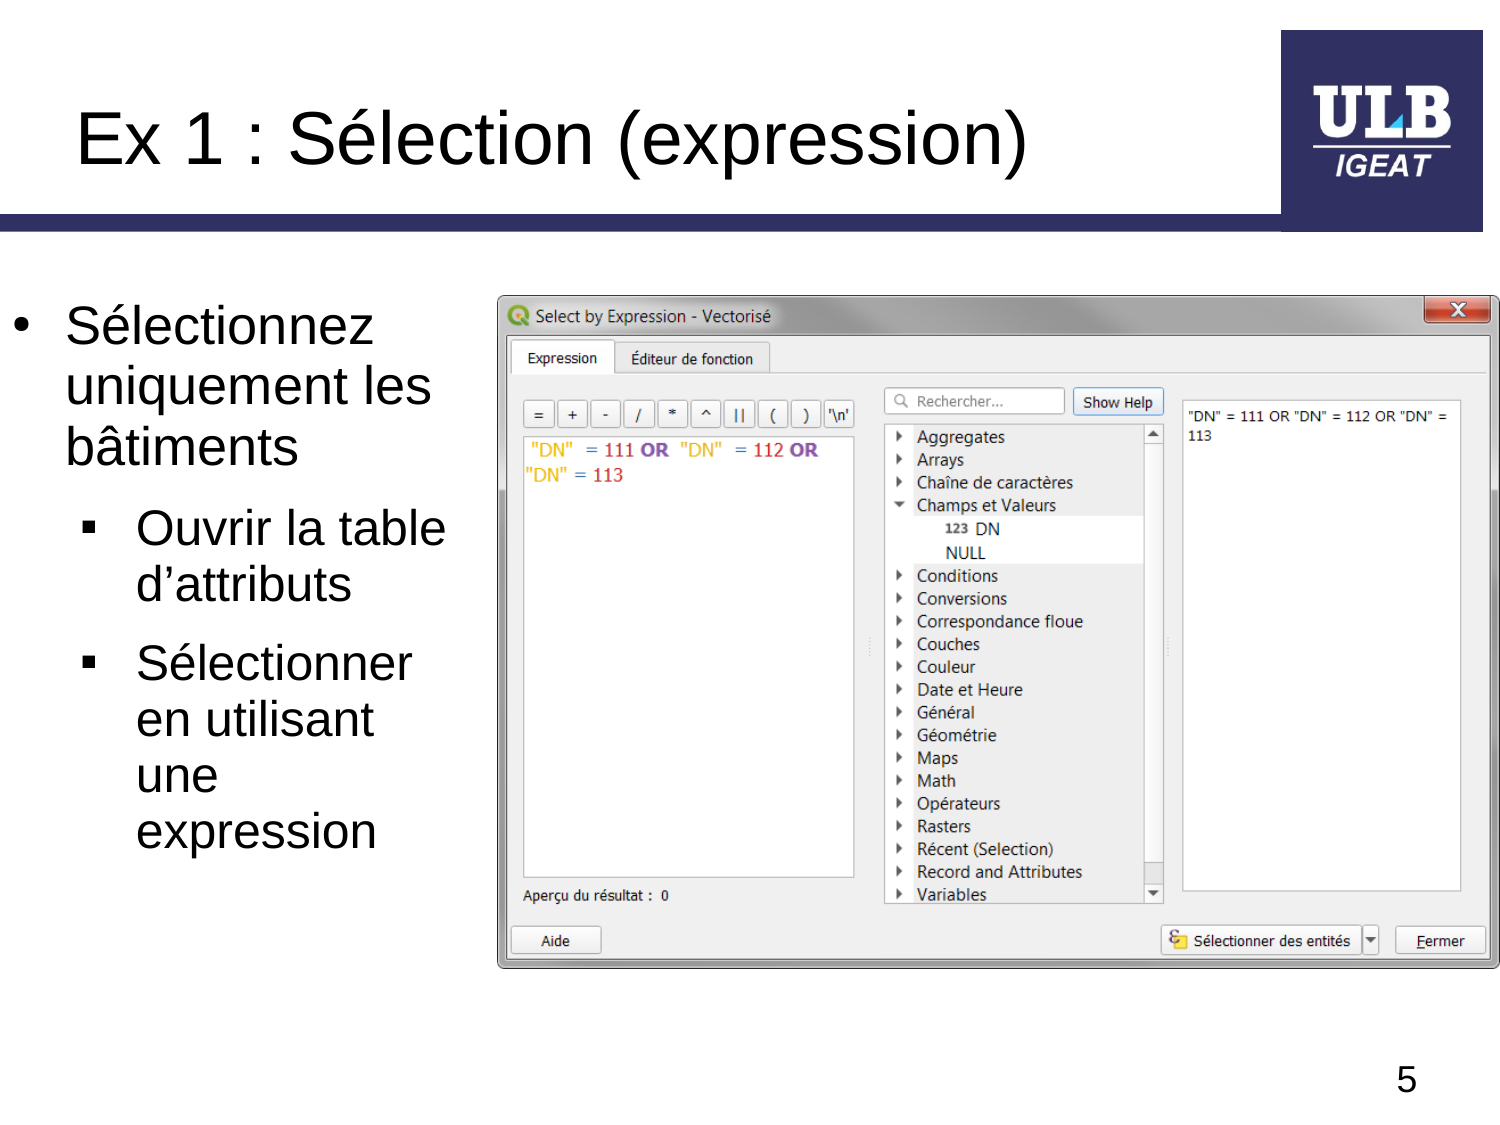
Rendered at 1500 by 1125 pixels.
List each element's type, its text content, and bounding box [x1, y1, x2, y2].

title Ex 1 : Sélection (expression) [75, 44, 1425, 233]
list Sélectionnez uniquement les bâtiments Ouvrir la table d’attributs Sélectionner en utilisant une expression [0, 295, 467, 1111]
picture [1281, 30, 1483, 232]
picture [497, 295, 1500, 969]
